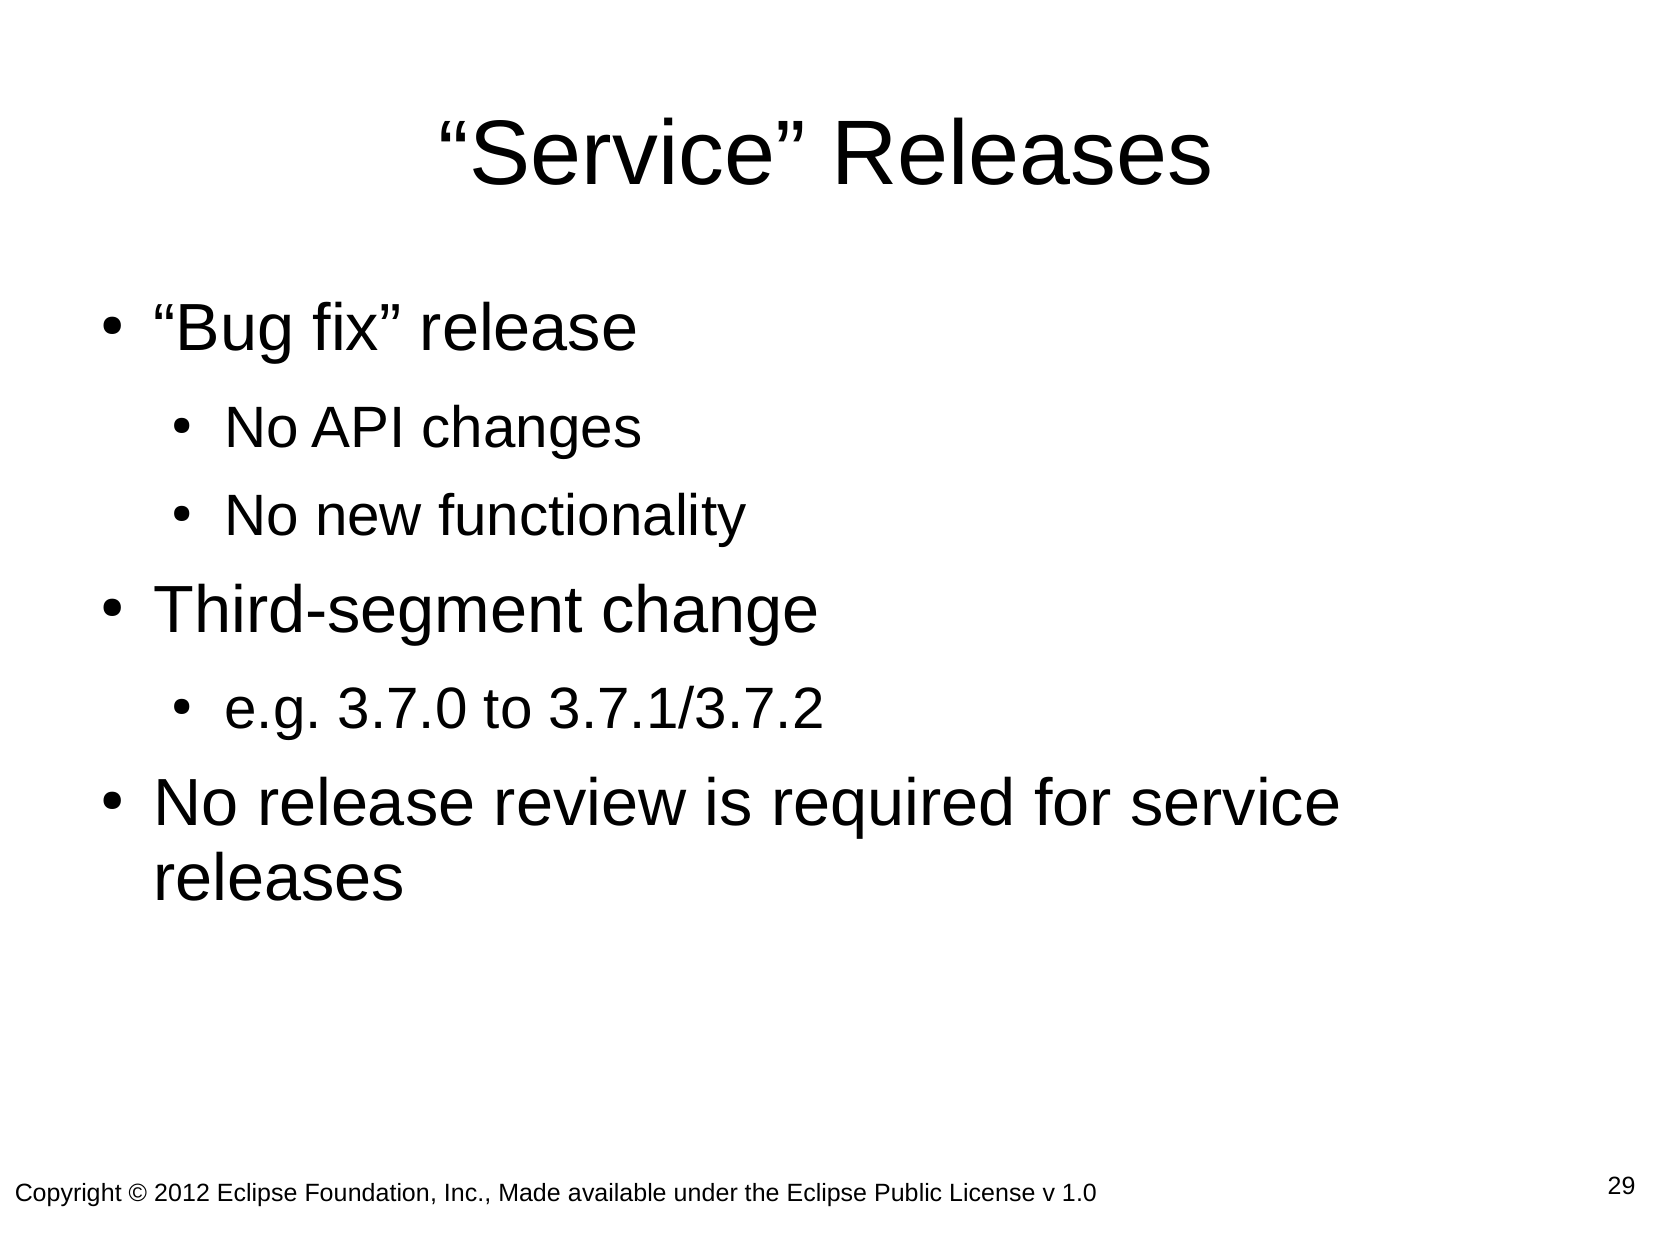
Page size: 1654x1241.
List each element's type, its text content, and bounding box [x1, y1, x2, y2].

title “Service” Releases [82, 49, 1571, 257]
list “Bug fix” release No API changes No new functionality Third-segment change e.g. 3.7.0 to 3.7.1/3.7.2 No release review is required for service releases [82, 290, 1571, 1109]
